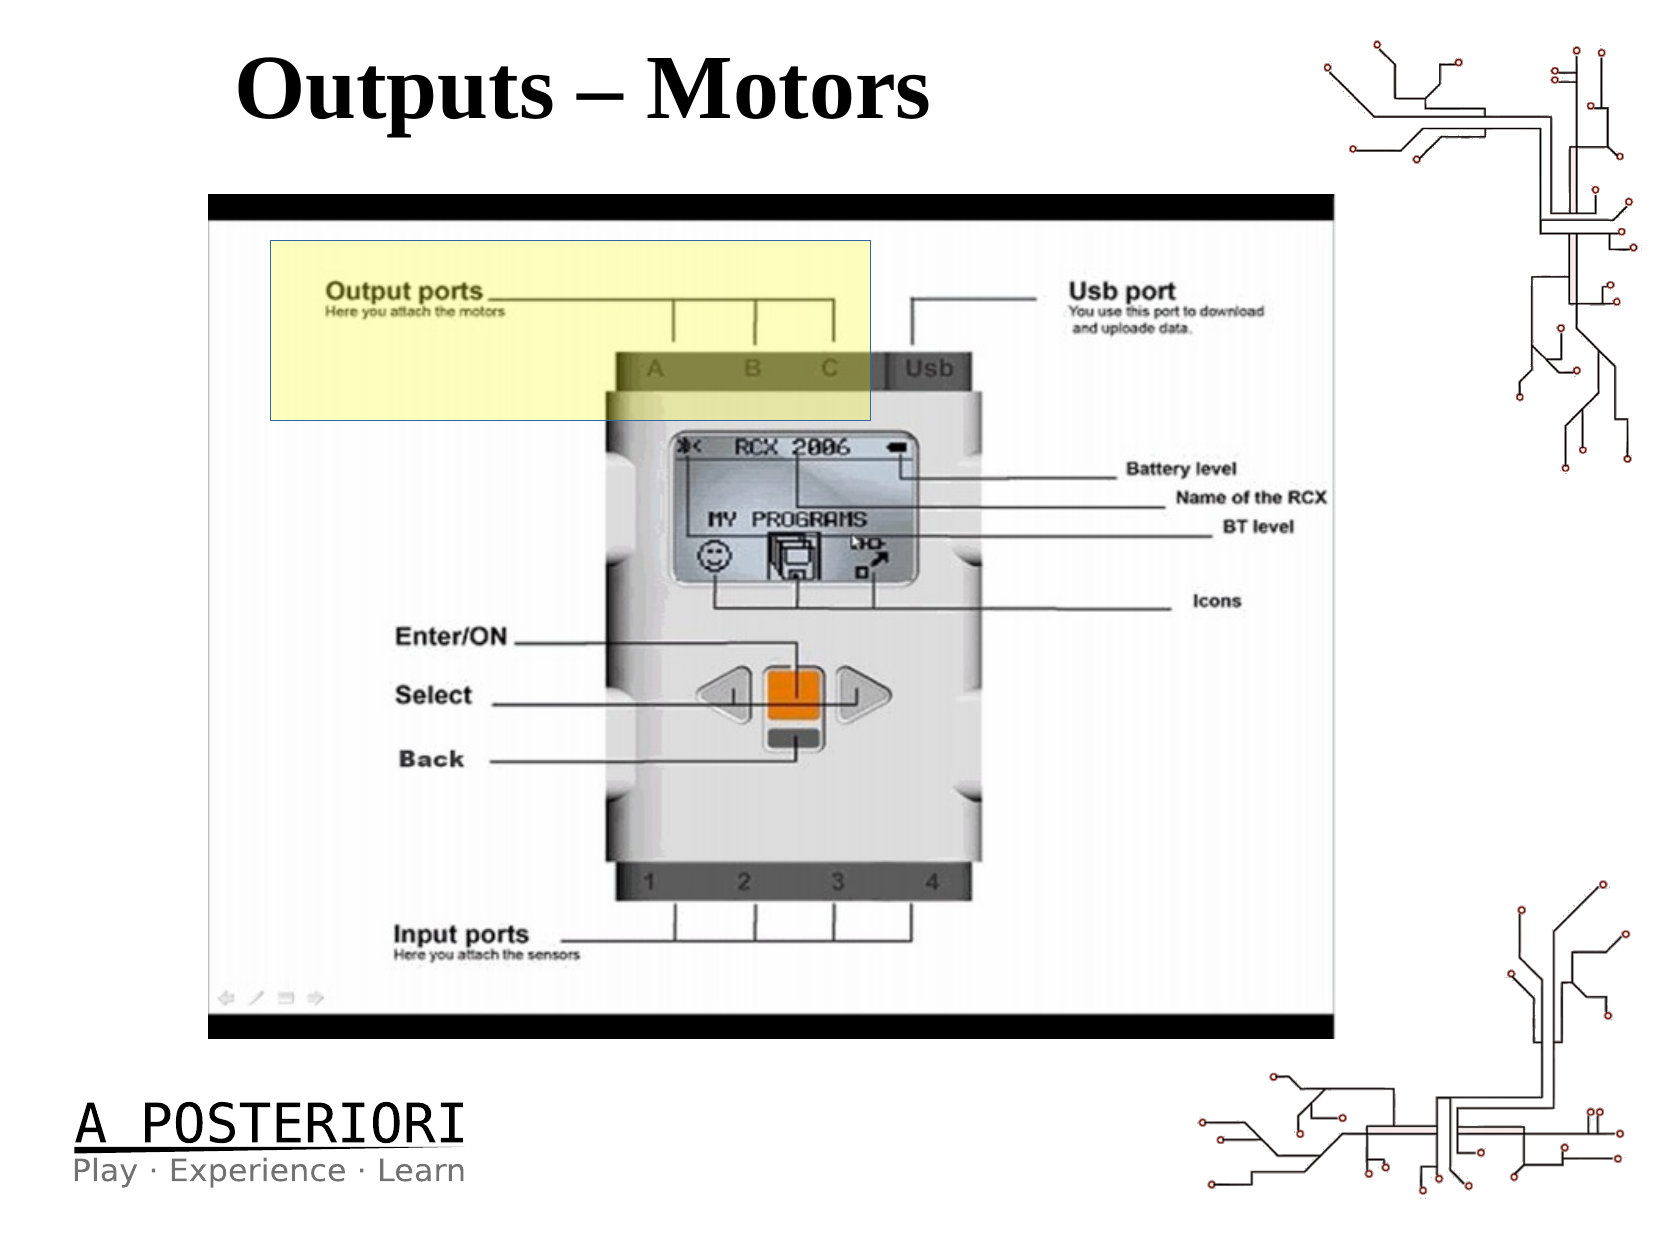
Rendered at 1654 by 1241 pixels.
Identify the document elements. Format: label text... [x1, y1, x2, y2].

title Outputs – Motors [11, 10, 1156, 166]
text_box [270, 240, 871, 421]
picture [73, 1101, 466, 1189]
picture [208, 35, 1643, 1201]
